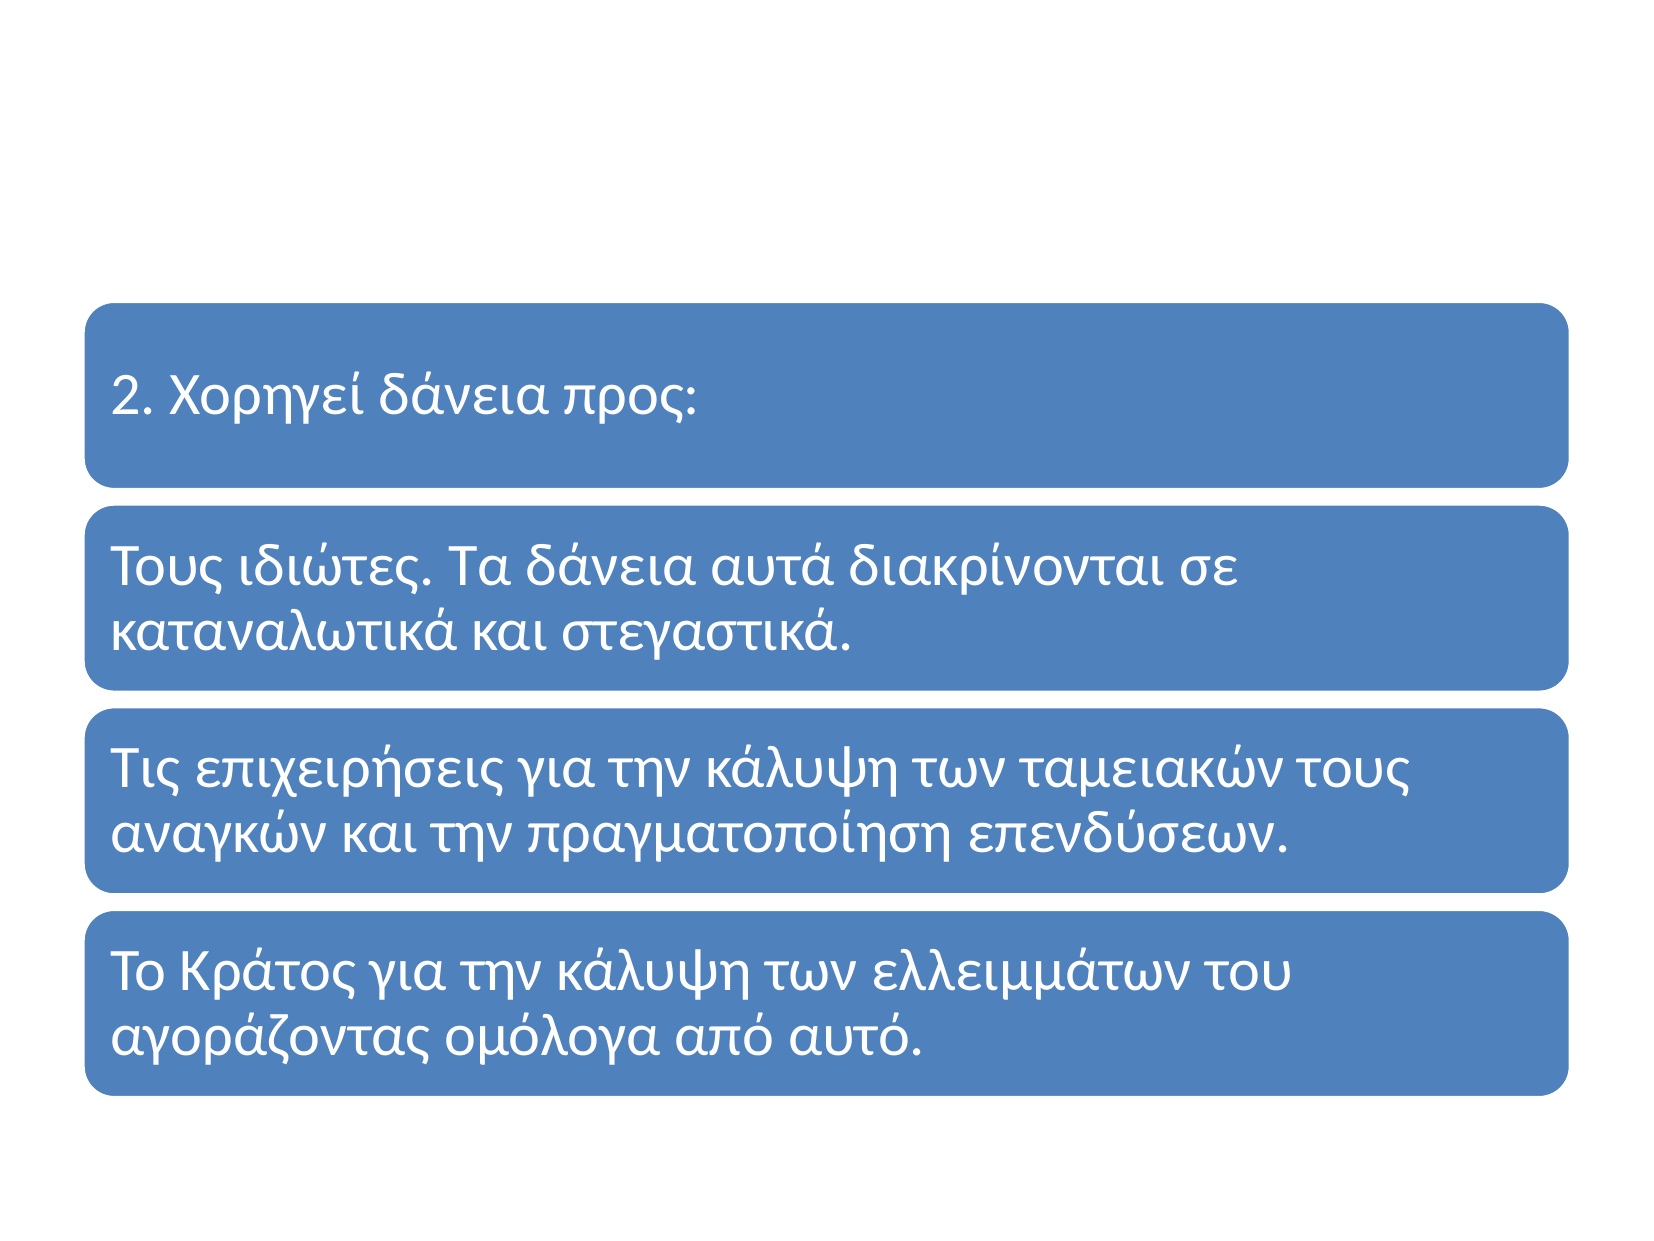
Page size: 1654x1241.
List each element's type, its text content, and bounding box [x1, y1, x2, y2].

text_box 2. Χορηγεί δάνεια προς: [82, 300, 1571, 490]
text_box Το Κράτος για την κάλυψη των ελλειμμάτων του αγοράζοντας ομόλογα από αυτό. [82, 908, 1571, 1099]
text_box Τις επιχειρήσεις για την κάλυψη των ταμειακών τους αναγκών και την πραγματοποίηση επενδύσεων. [82, 706, 1571, 896]
text_box Τους ιδιώτες. Τα δάνεια αυτά διακρίνονται σε καταναλωτικά και στεγαστικά. [82, 503, 1571, 693]
